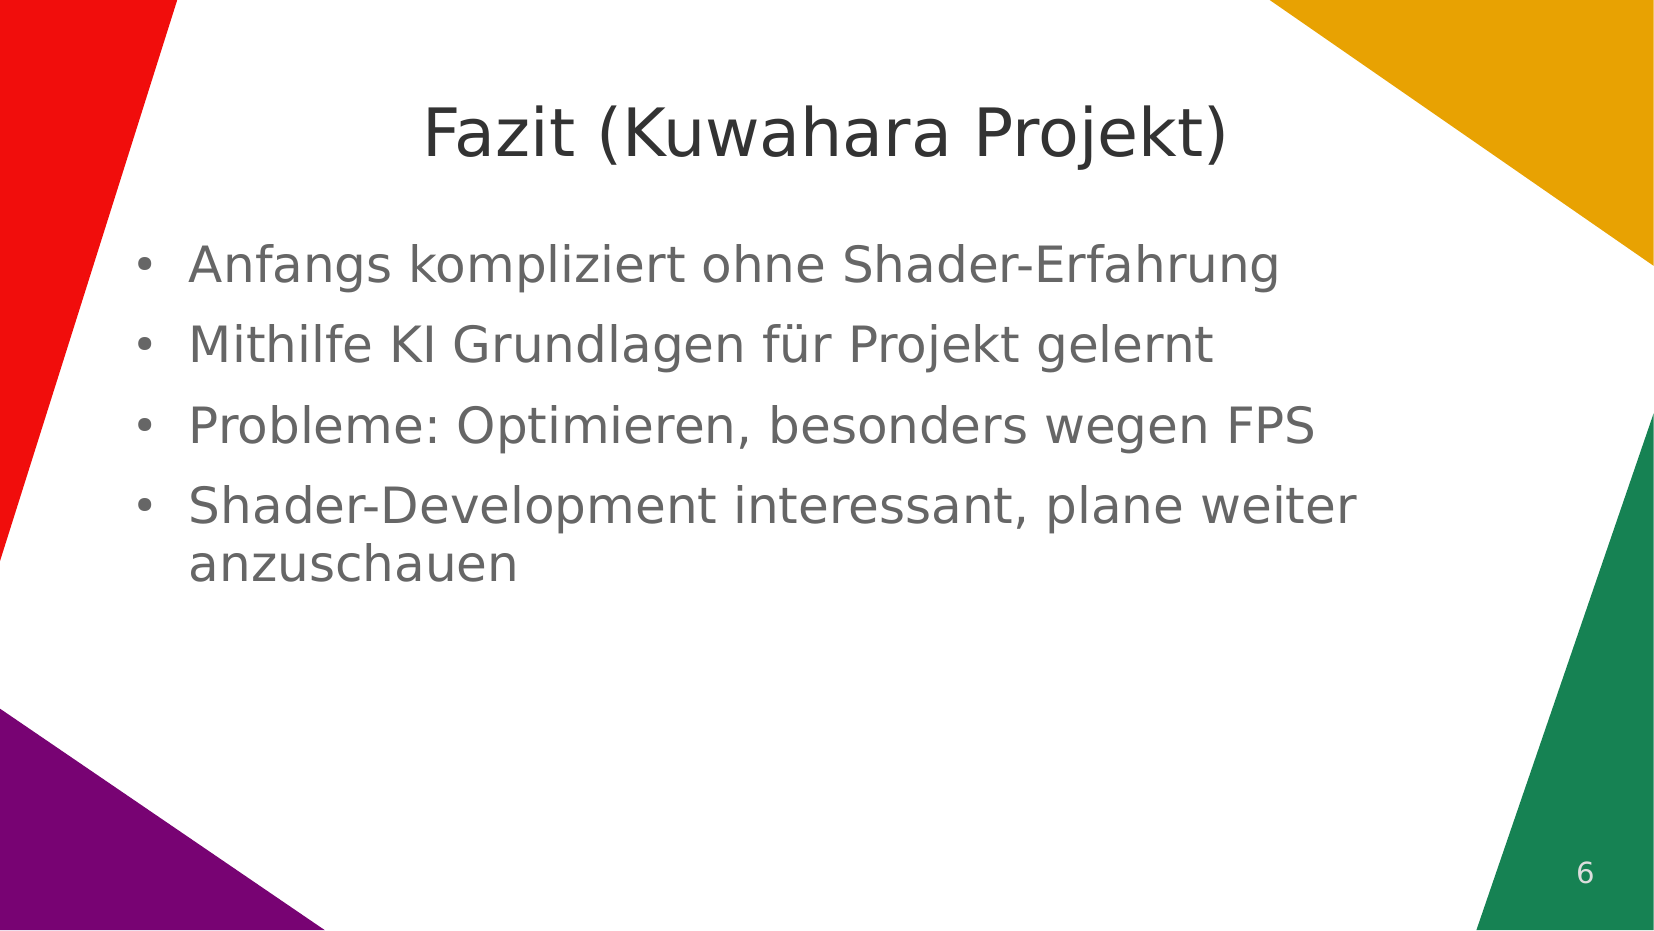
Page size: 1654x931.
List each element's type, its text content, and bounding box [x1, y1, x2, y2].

list Anfangs kompliziert ohne Shader-Erfahrung Mithilfe KI Grundlagen für Projekt gelernt Probleme: Optimieren, besonders wegen FPS Shader-Development interessant, plane weiter anzuschauen [118, 236, 1536, 827]
title Fazit (Kuwahara Projekt) [118, 59, 1536, 207]
